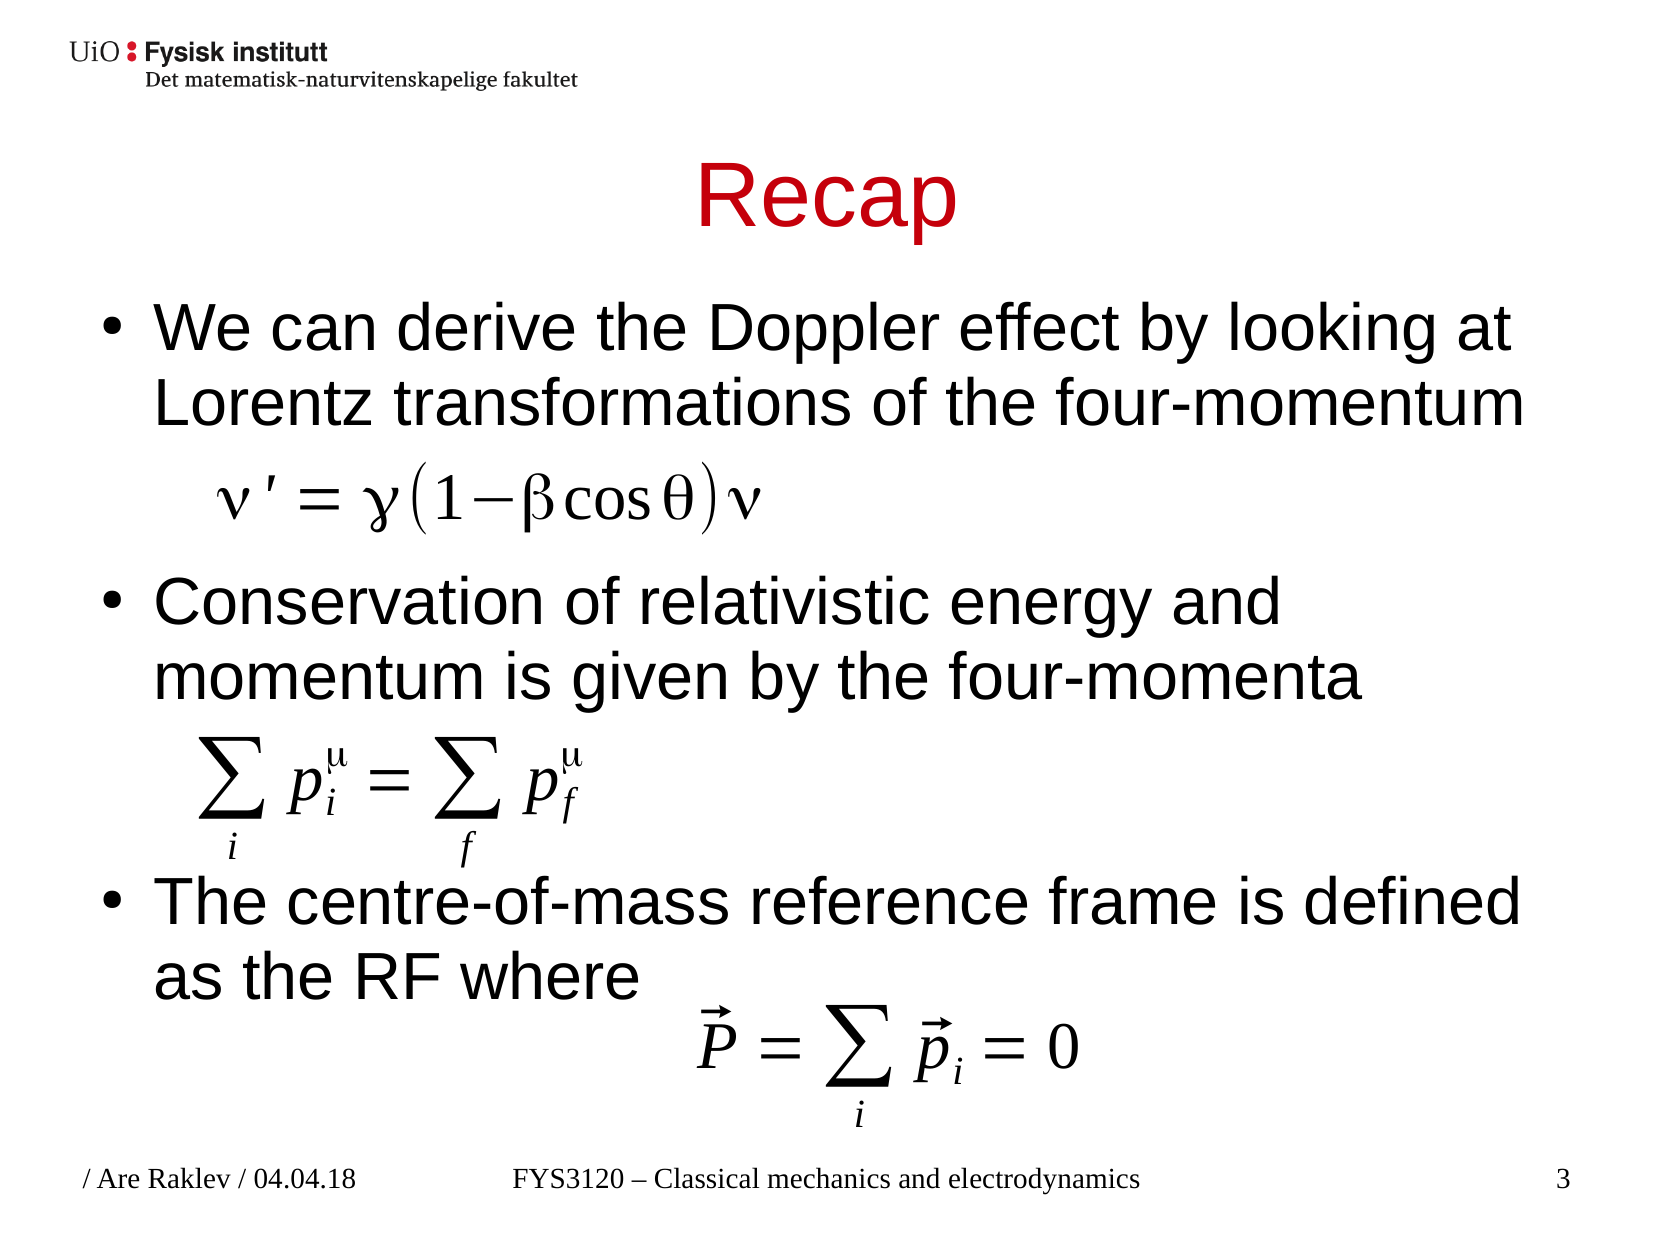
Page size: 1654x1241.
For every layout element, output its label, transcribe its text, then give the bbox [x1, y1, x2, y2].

chart [208, 458, 770, 539]
title Recap [82, 90, 1571, 290]
picture [68, 37, 581, 93]
list We can derive the Doppler effect by looking at Lorentz transformations of the four-momentum Conservation of relativistic energy and momentum is given by the four-momenta The centre-of-mass reference frame is defined as the RF where [82, 290, 1571, 1147]
chart [688, 1000, 1088, 1137]
chart [188, 732, 591, 869]
